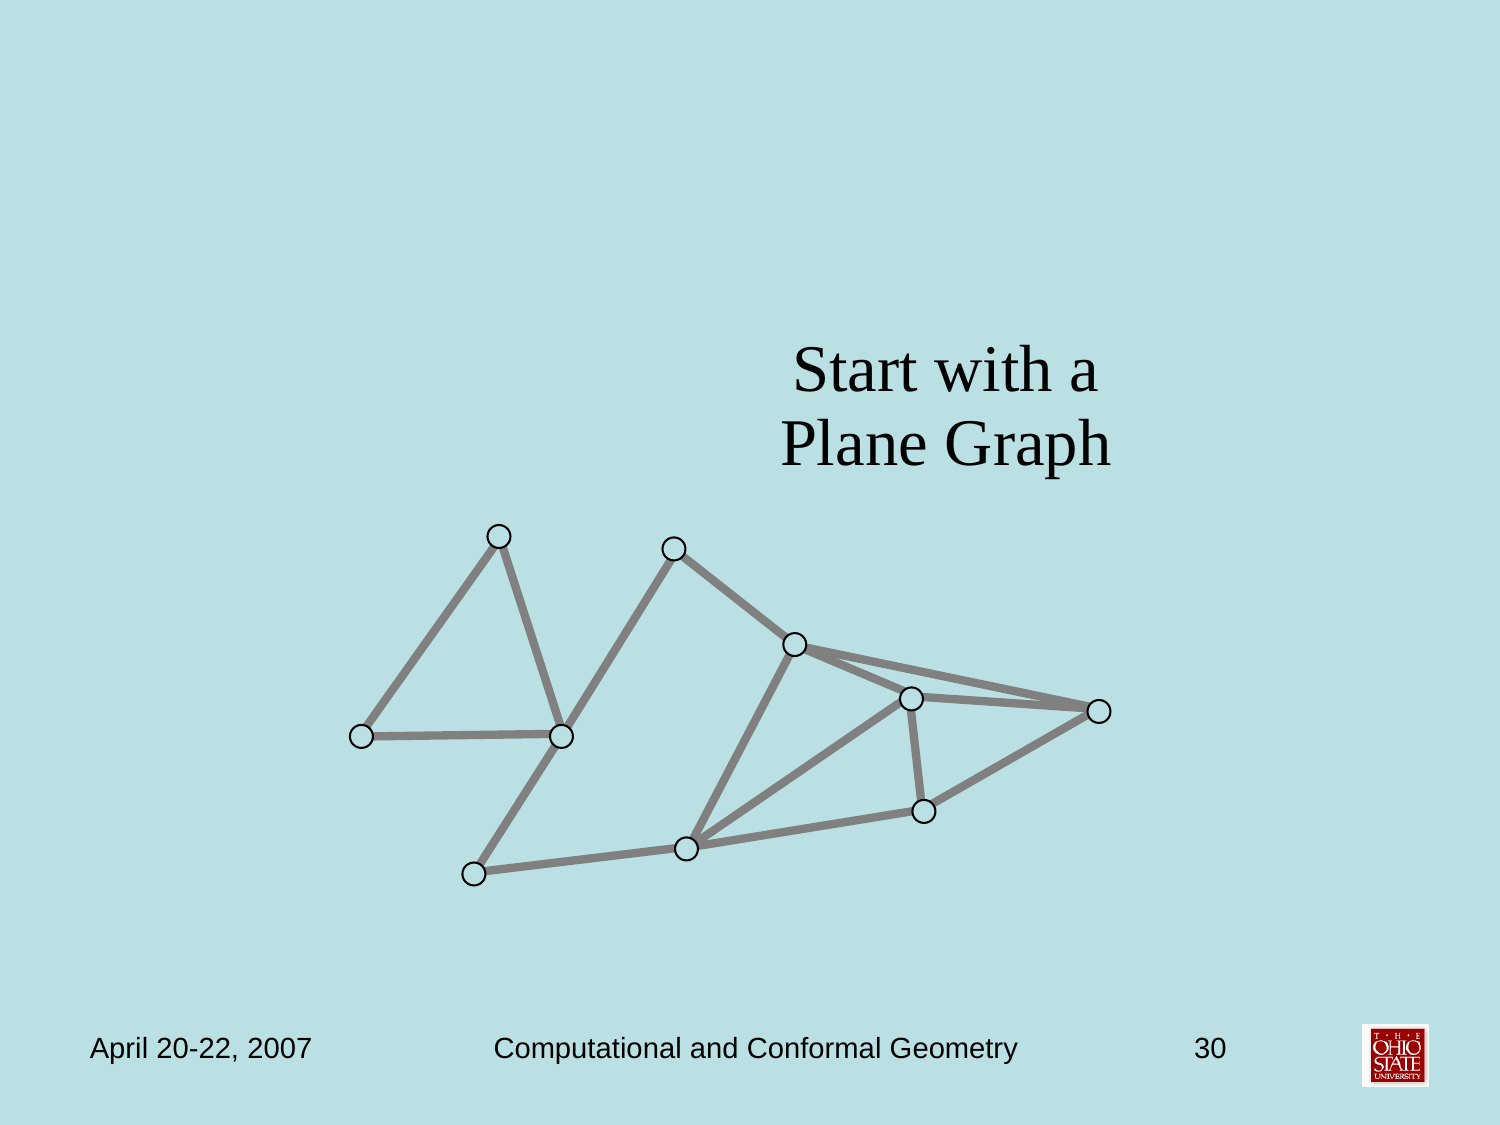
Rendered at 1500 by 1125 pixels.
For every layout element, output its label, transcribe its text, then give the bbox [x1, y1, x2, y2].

text_box [783, 633, 807, 657]
text_box [349, 724, 373, 748]
text_box [662, 537, 686, 561]
text_box Start with a Plane Graph [722, 324, 1171, 562]
text_box [675, 837, 698, 861]
text_box [1087, 699, 1111, 723]
text_box [912, 799, 936, 823]
text_box [549, 724, 573, 748]
picture [1362, 1024, 1429, 1087]
text_box [487, 525, 511, 548]
text_box [462, 862, 486, 886]
text_box [900, 687, 923, 711]
